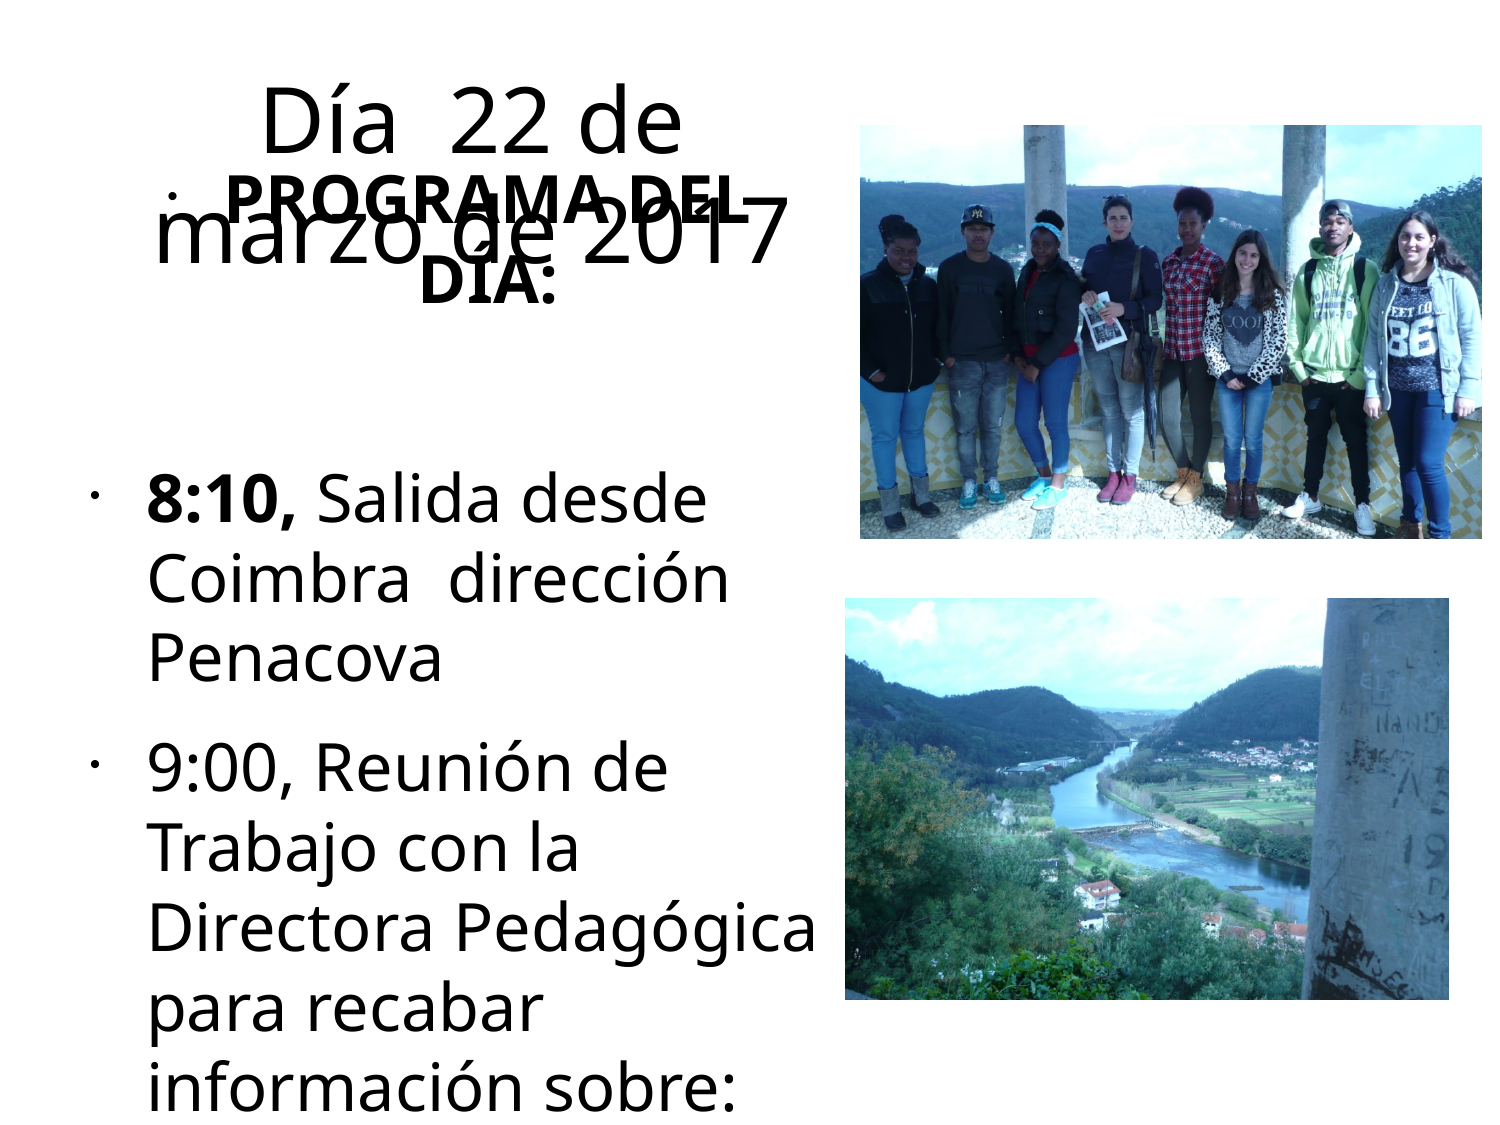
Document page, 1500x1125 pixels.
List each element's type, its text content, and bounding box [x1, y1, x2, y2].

title Día 22 de marzo de 2017 [100, 54, 845, 126]
picture [844, 597, 1450, 1000]
picture [859, 125, 1483, 539]
list PROGRAMA DEL DÍA: 8:10, Salida desde Coimbra dirección Penacova 9:00, Reunión de Trabajo con la Directora Pedagógica para recabar información sobre: Metodología . Actividades y agrupamiento Tiempos, espacios y recursos. Evaluación. Programación didáctica 11:00 Visita a diferentes aulas del Centro para observar el funcionamiento de los grupos. 12:00 Almuerzo 14:00 Visita guiada a Penacova con el grupo de Turismo, conociendo los principales lugares de interés de la localidad. 17:00 Regreso a Coimbra [75, 149, 845, 1005]
